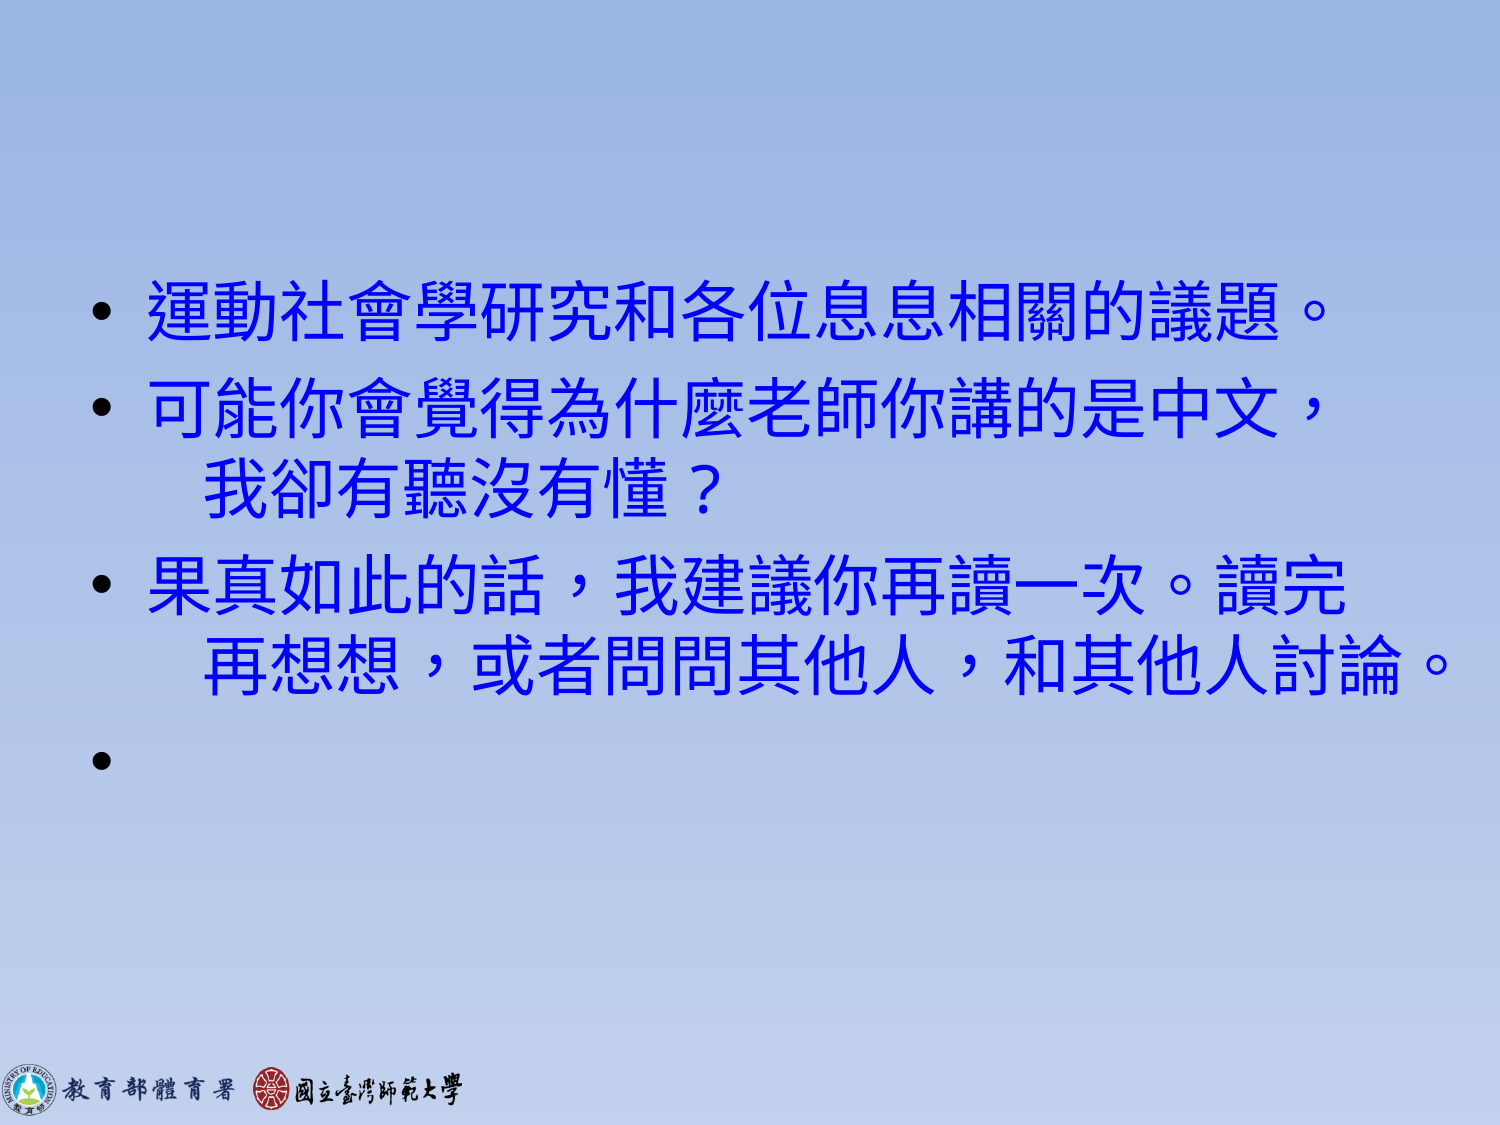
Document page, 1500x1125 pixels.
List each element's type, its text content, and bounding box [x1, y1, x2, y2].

list 運動社會學研究和各位息息相關的議題。 可能你會覺得為什麼老師你講的是中文，我卻有聽沒有懂? 果真如此的話，我建議你再讀一次。讀完再想想，或者問問其他人，和其他人討論。 [75, 262, 1426, 1005]
